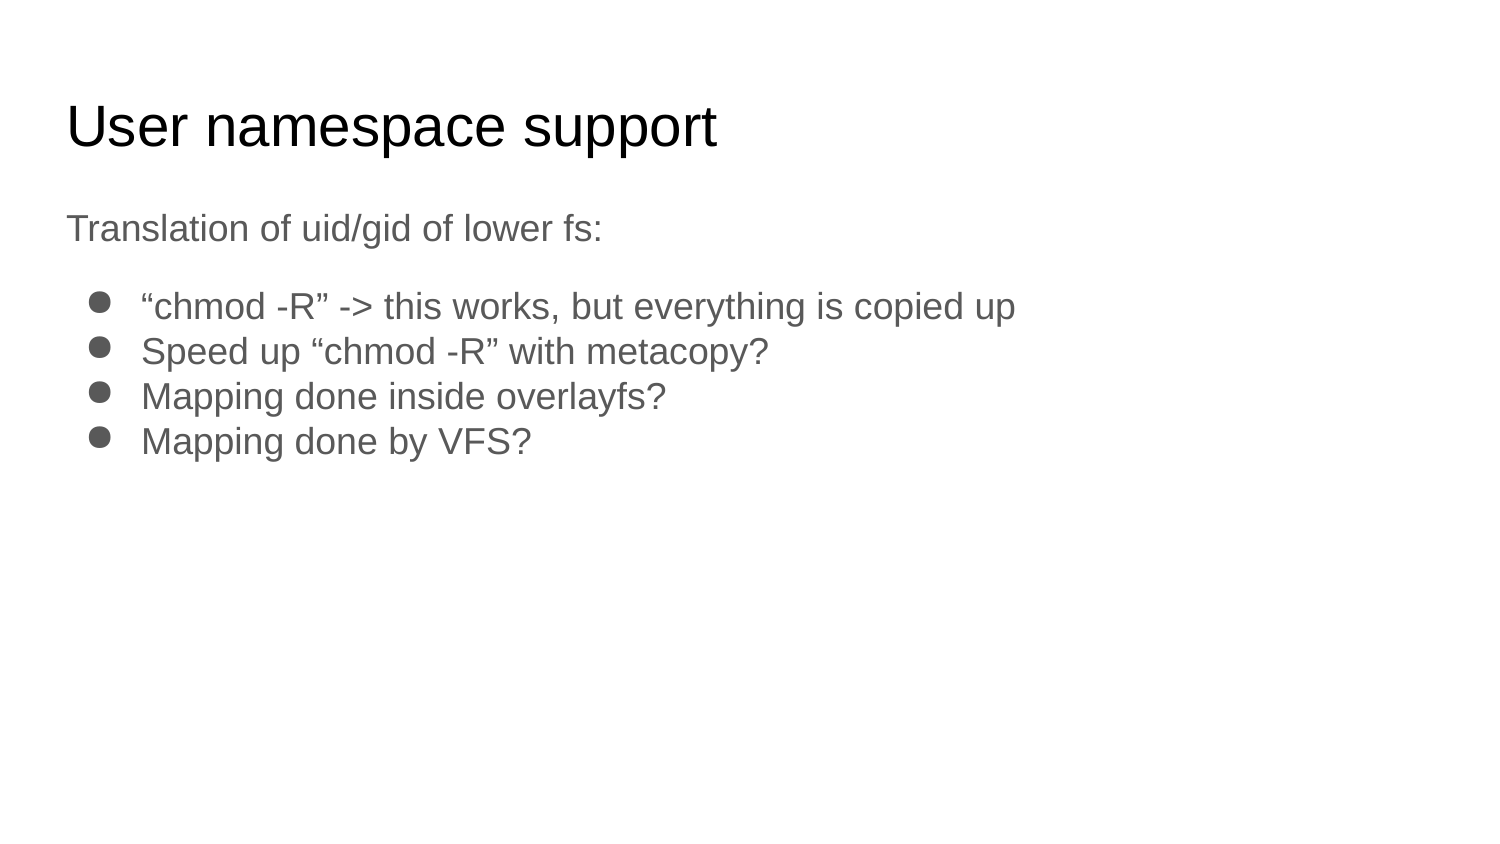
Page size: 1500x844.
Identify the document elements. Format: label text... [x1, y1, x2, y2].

title User namespace support [51, 72, 1449, 167]
list Translation of uid/gid of lower fs: “chmod -R” -> this works, but everything is copied up Speed up “chmod -R” with metacopy? Mapping done inside overlayfs? Mapping done by VFS? [51, 189, 1449, 750]
